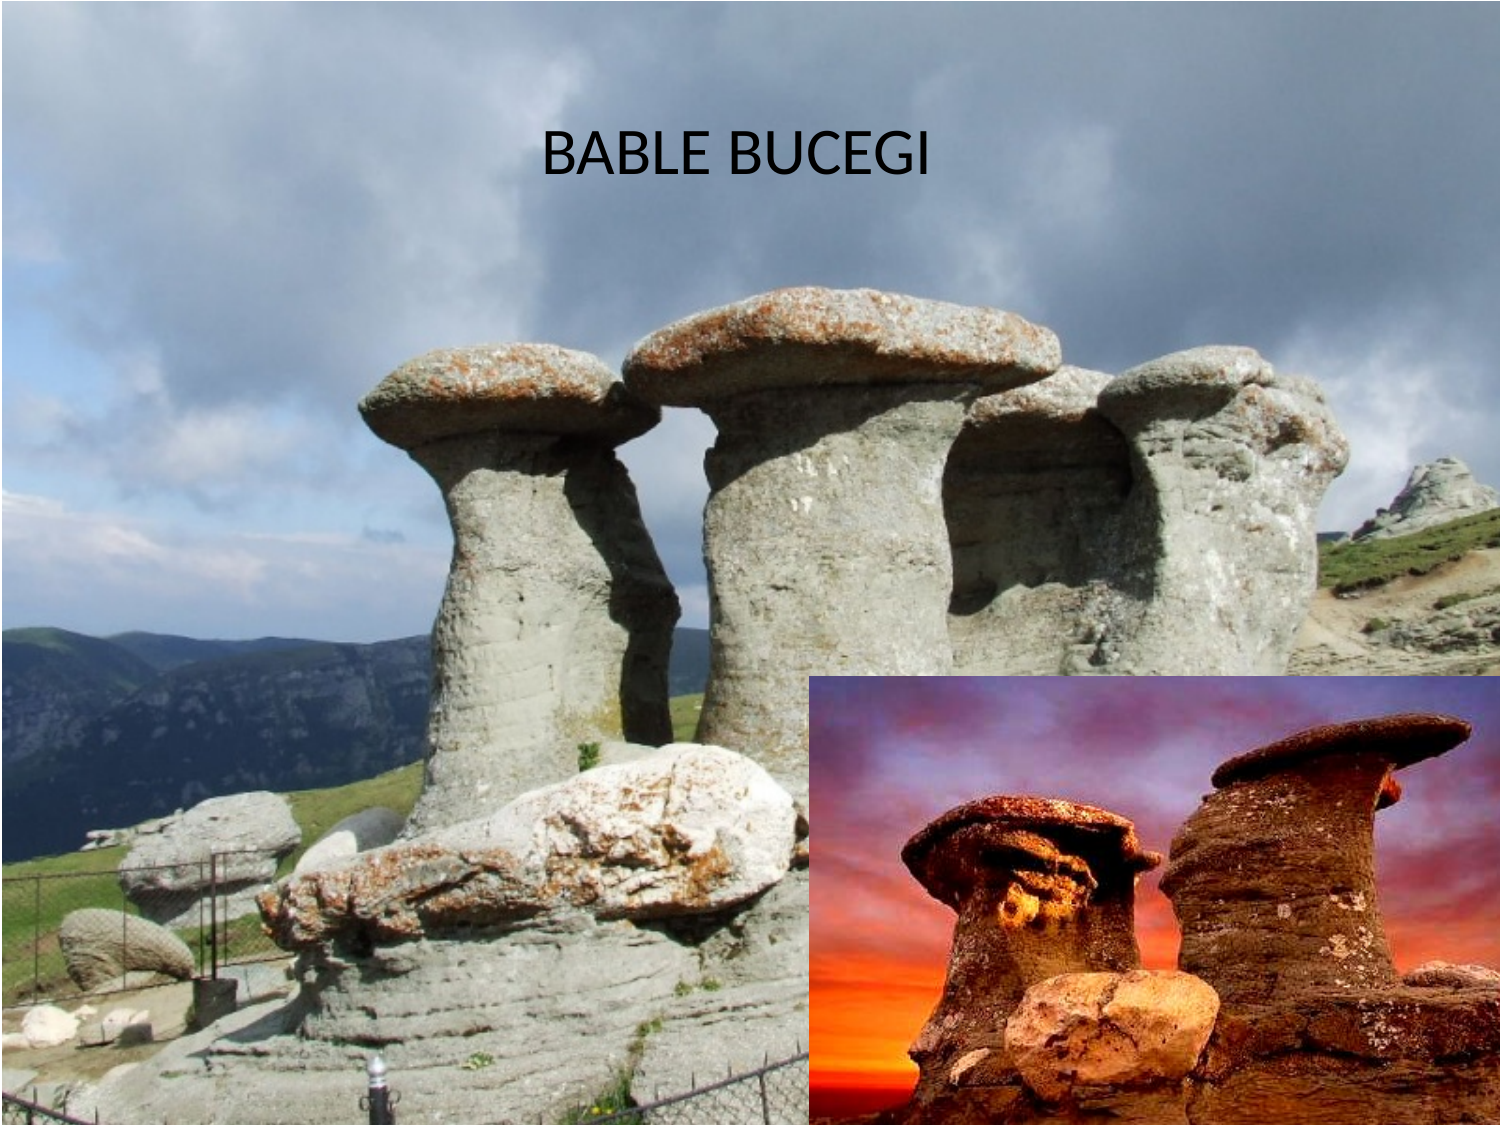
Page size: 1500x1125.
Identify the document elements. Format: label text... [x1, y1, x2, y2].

title BABLE BUCEGI [61, 54, 1412, 243]
picture [2, 1, 1500, 1125]
